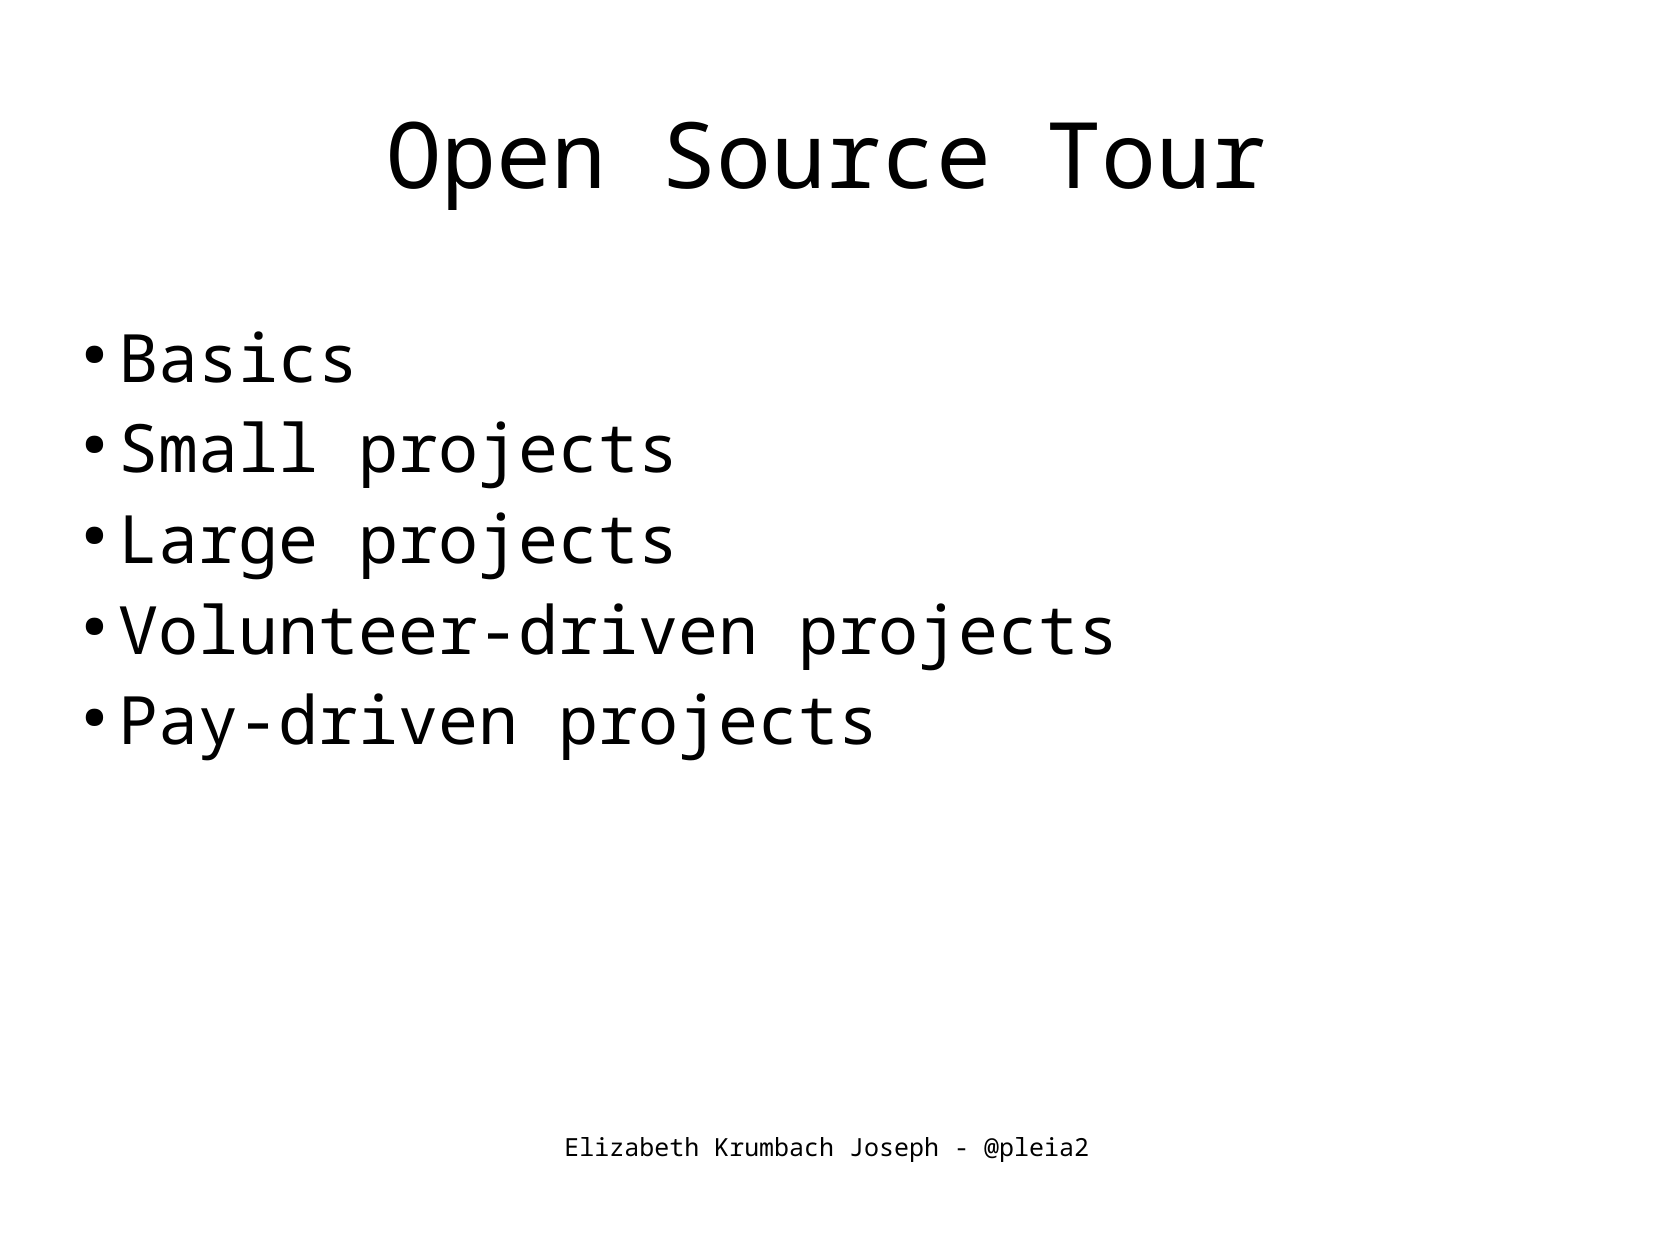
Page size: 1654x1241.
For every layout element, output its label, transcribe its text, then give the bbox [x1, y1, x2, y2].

title Open Source Tour [82, 49, 1571, 257]
subtitle Basics Small projects Large projects Volunteer-driven projects Pay-driven projects [82, 290, 1571, 1010]
